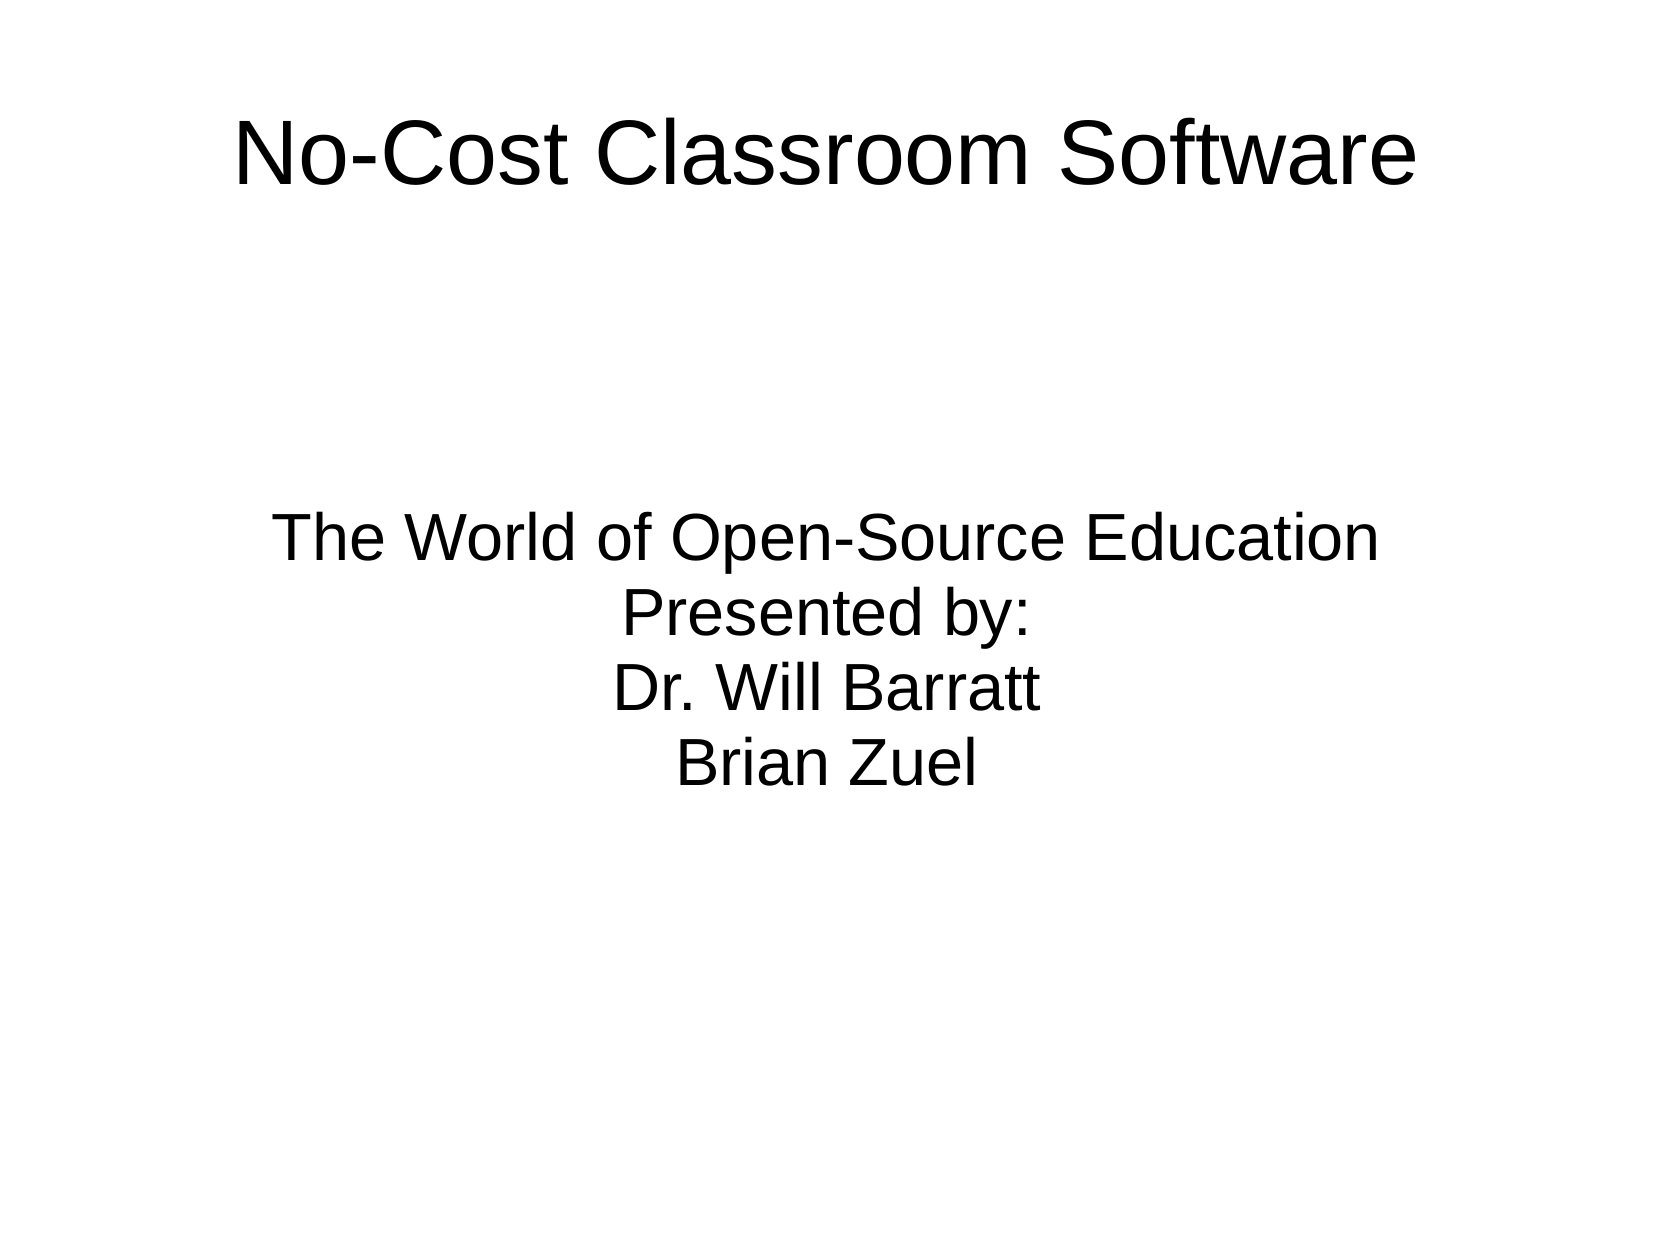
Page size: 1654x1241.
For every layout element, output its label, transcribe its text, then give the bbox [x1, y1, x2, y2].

subtitle The World of Open-Source Education Presented by: Dr. Will Barratt Brian Zuel [82, 290, 1571, 1010]
title No-Cost Classroom Software [82, 49, 1571, 257]
